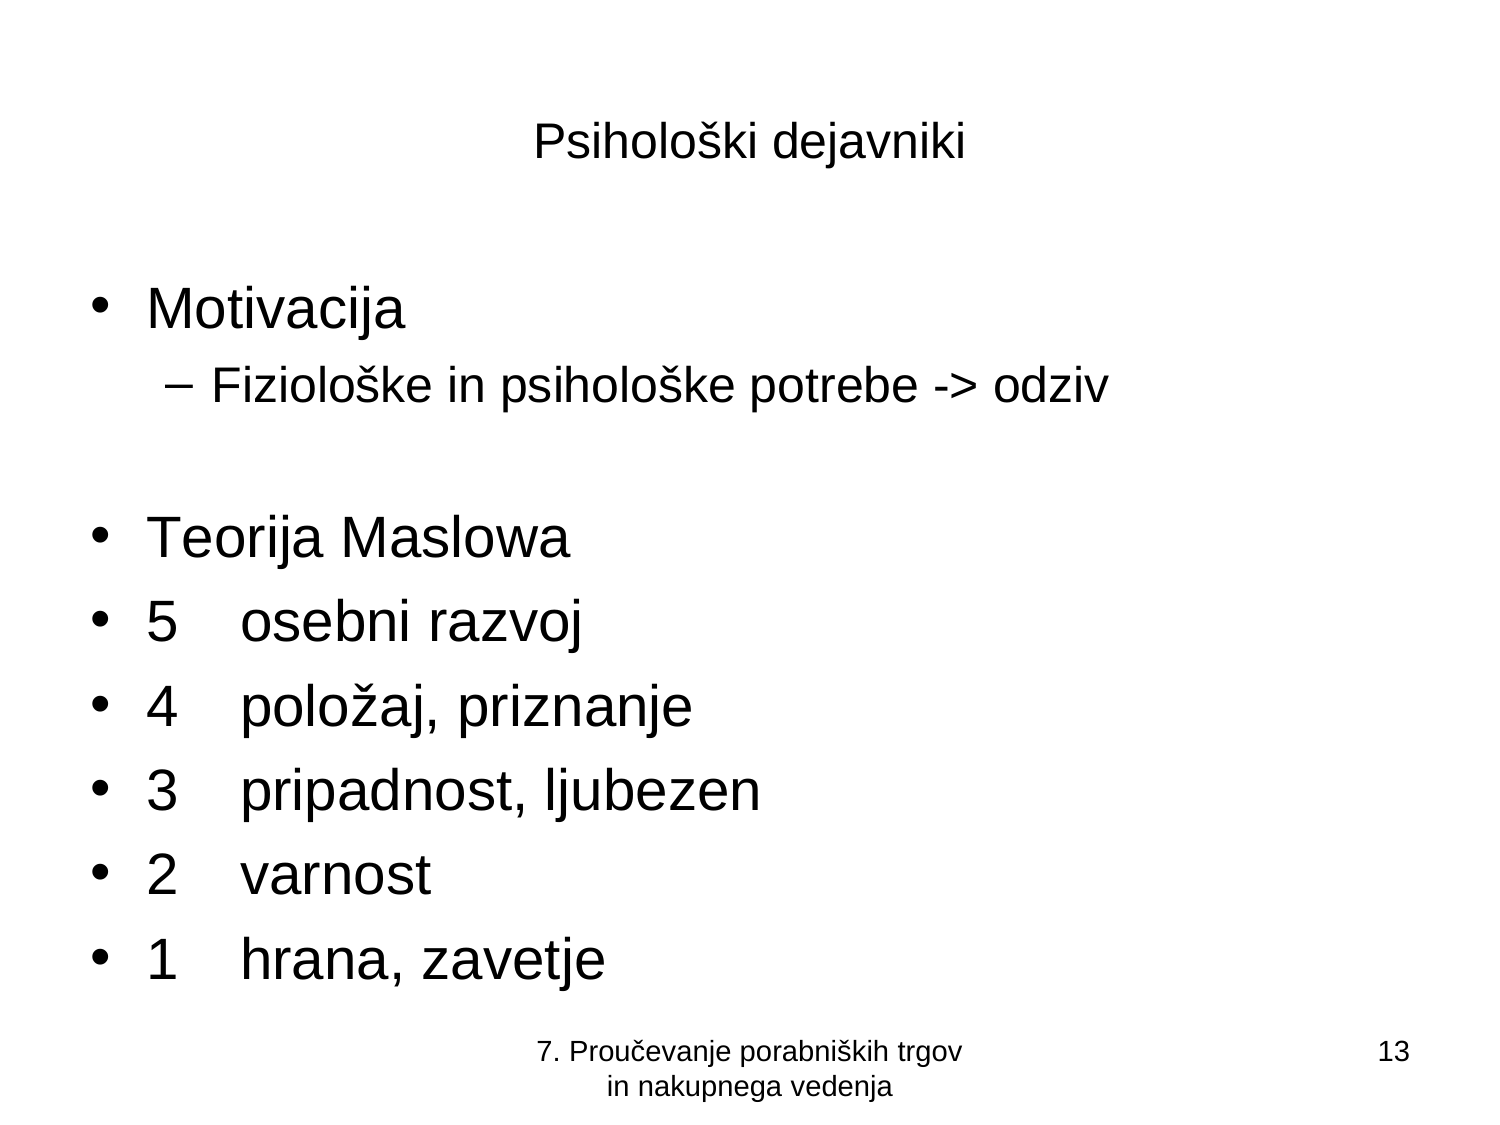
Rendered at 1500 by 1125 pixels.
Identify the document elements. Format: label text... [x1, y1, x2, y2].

text_box 7. Proučevanje porabniških trgov in nakupnega vedenja [512, 1024, 988, 1103]
title Psihološki dejavniki [75, 45, 1426, 233]
text_box <number> [1074, 1024, 1426, 1103]
list Motivacija Fiziološke in psihološke potrebe -> odziv Teorija Maslowa 5 osebni razvoj 4 položaj, priznanje 3 pripadnost, ljubezen 2 varnost 1 hrana, zavetje [75, 262, 1426, 1006]
